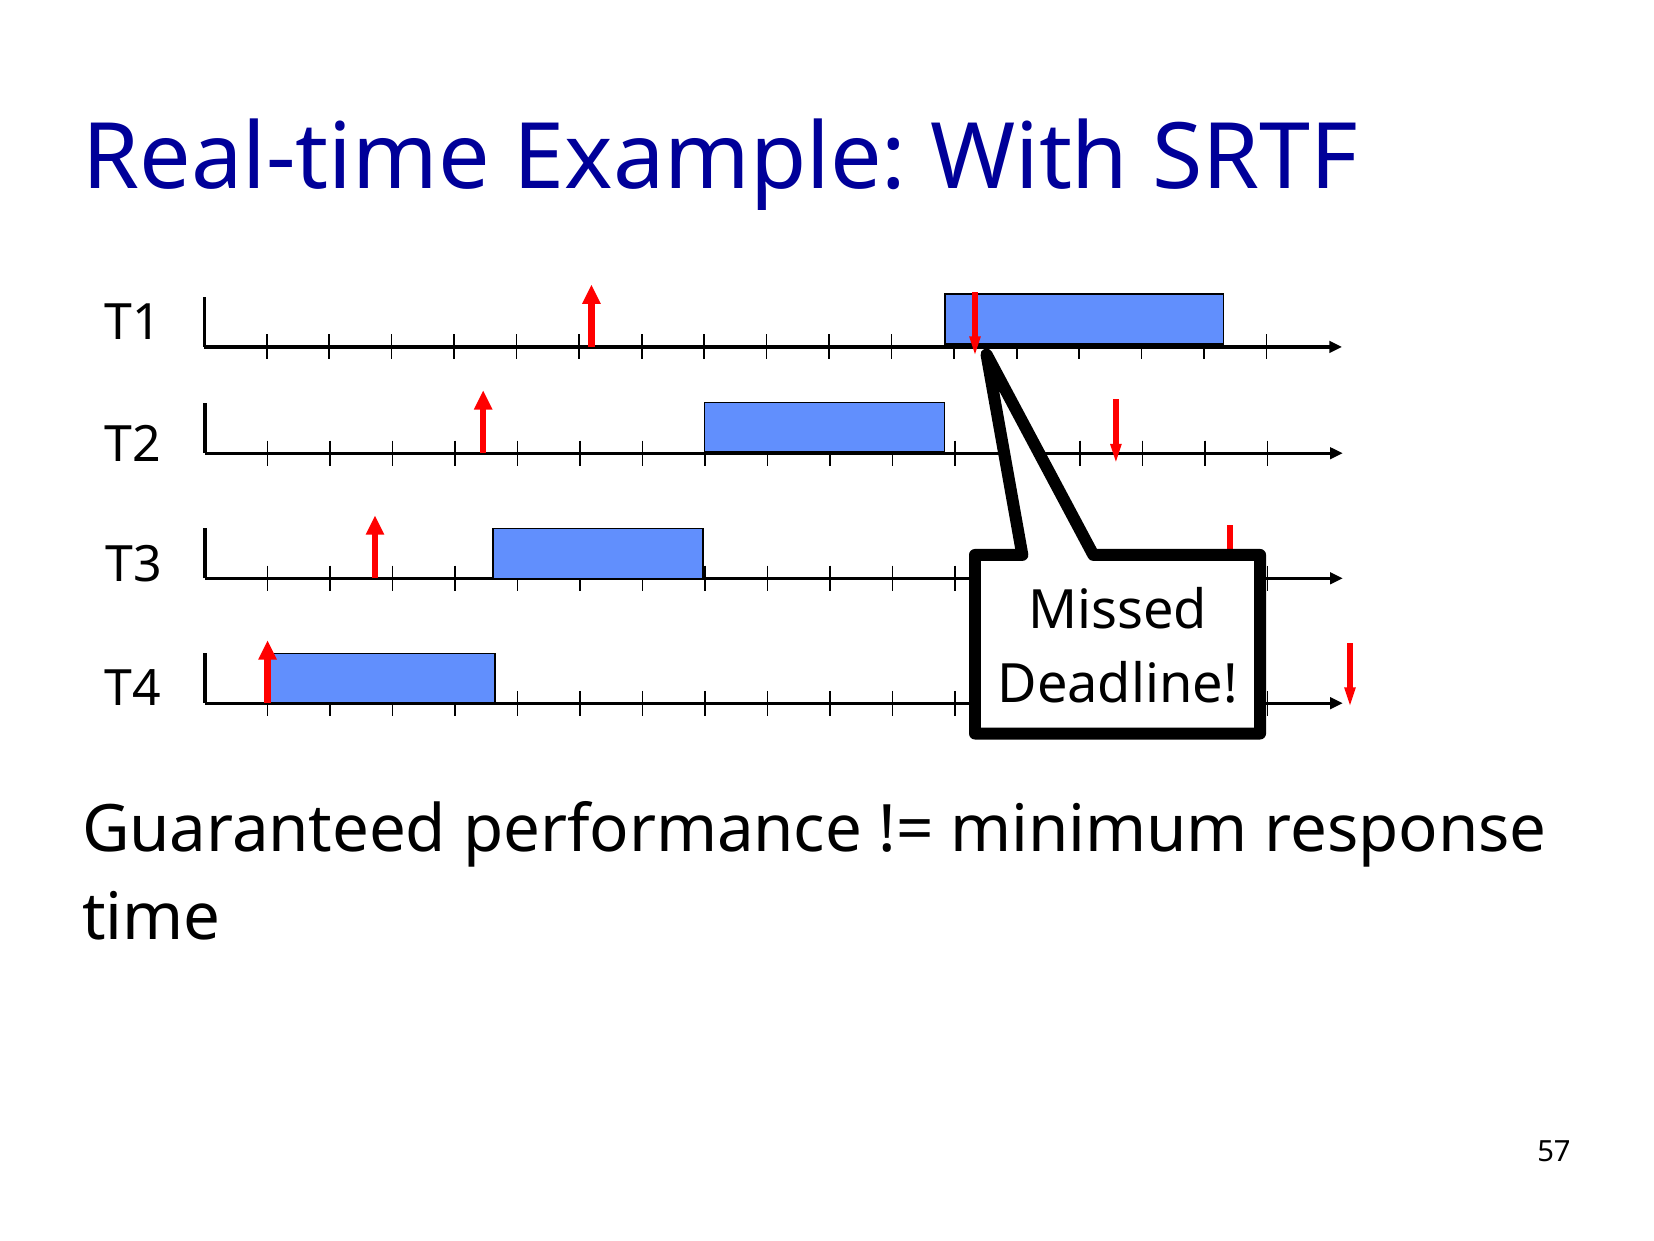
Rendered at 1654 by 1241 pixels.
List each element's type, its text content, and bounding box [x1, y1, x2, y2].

text_box Guaranteed performance != minimum response time [46, 781, 1606, 961]
text_box T3 [90, 520, 205, 646]
text_box [978, 294, 1224, 345]
text_box [704, 402, 945, 453]
text_box Missed Deadline! [975, 354, 1261, 734]
text_box [945, 294, 972, 345]
text_box T2 [90, 400, 205, 520]
text_box T4 [90, 646, 205, 770]
text_box [267, 653, 495, 704]
text_box [493, 528, 704, 579]
title Real-time Example: With SRTF [82, 49, 1571, 257]
text_box T1 [90, 278, 205, 400]
